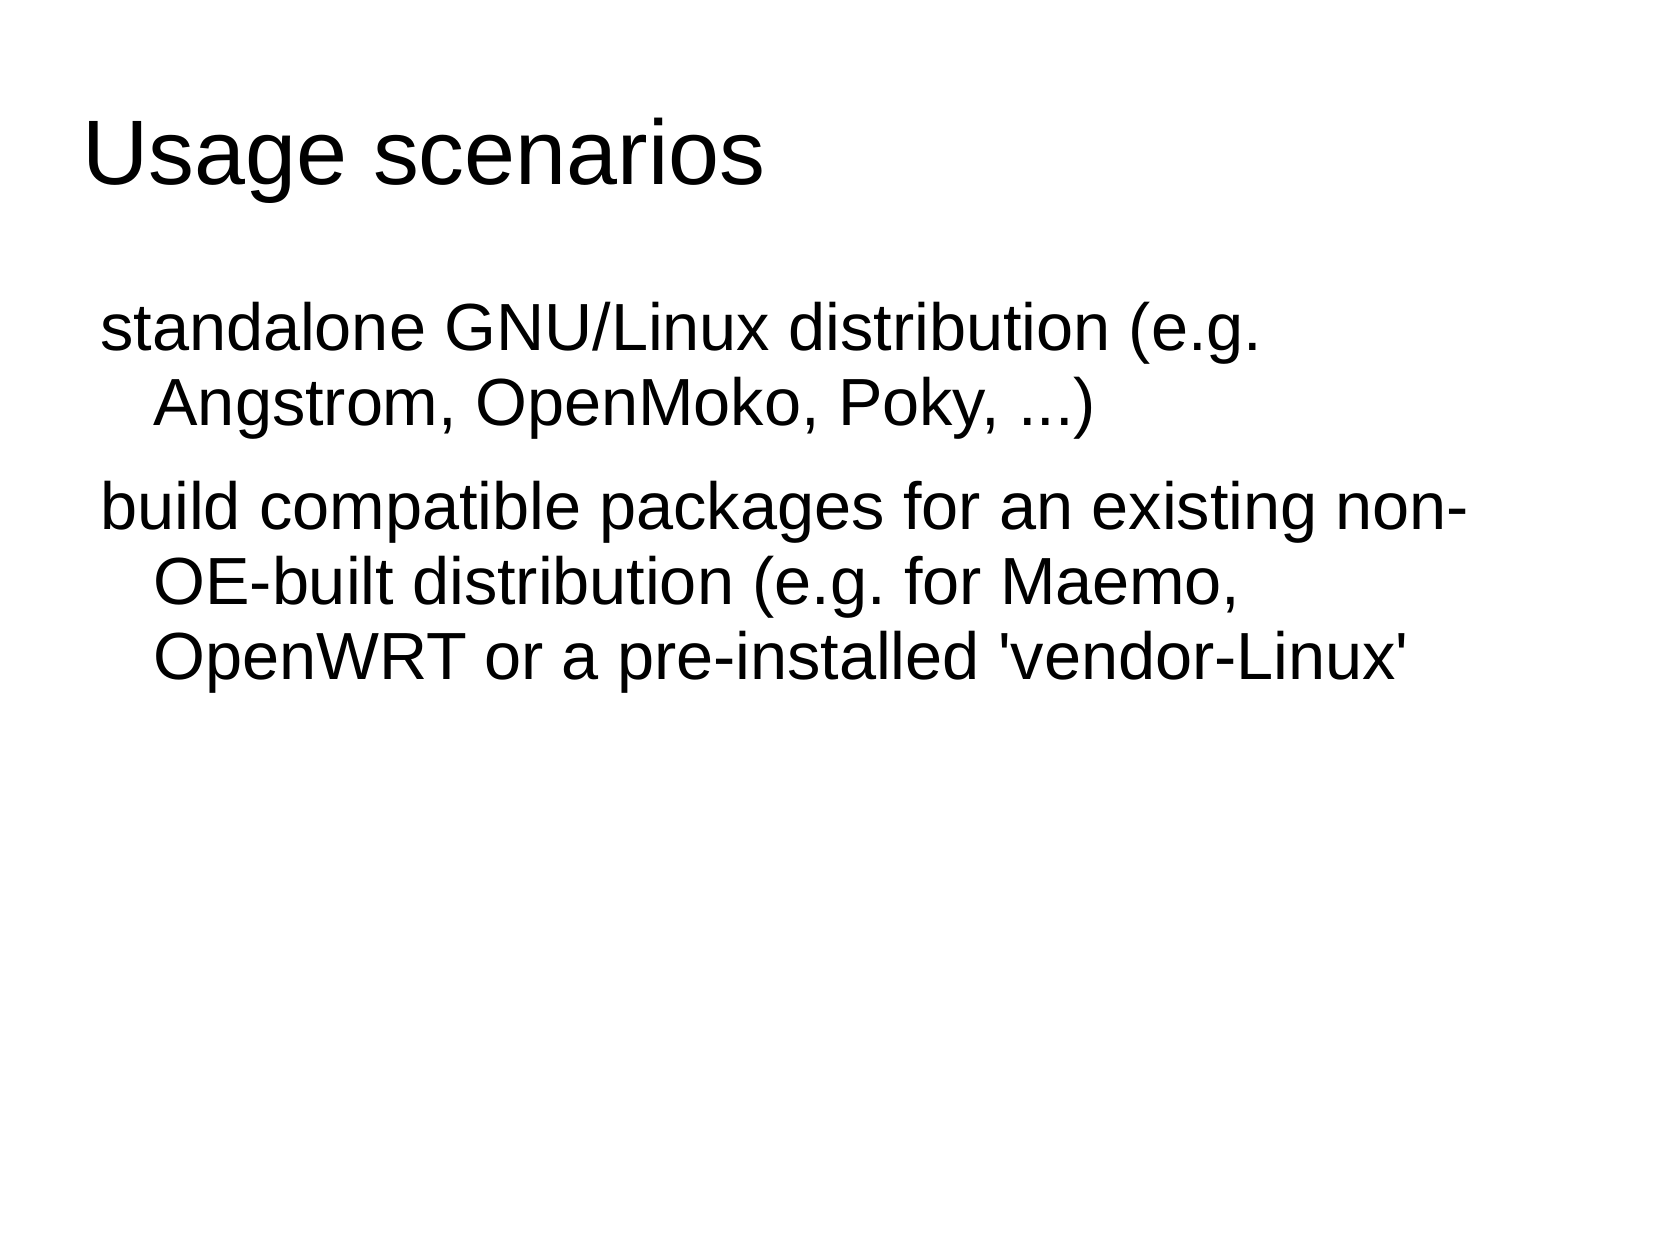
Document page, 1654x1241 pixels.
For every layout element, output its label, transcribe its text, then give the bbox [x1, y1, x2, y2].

title Usage scenarios [82, 49, 1571, 257]
list standalone GNU/Linux distribution (e.g. Angstrom, OpenMoko, Poky, ...) build compatible packages for an existing non-OE-built distribution (e.g. for Maemo, OpenWRT or a pre-installed 'vendor-Linux' [82, 290, 1571, 1094]
